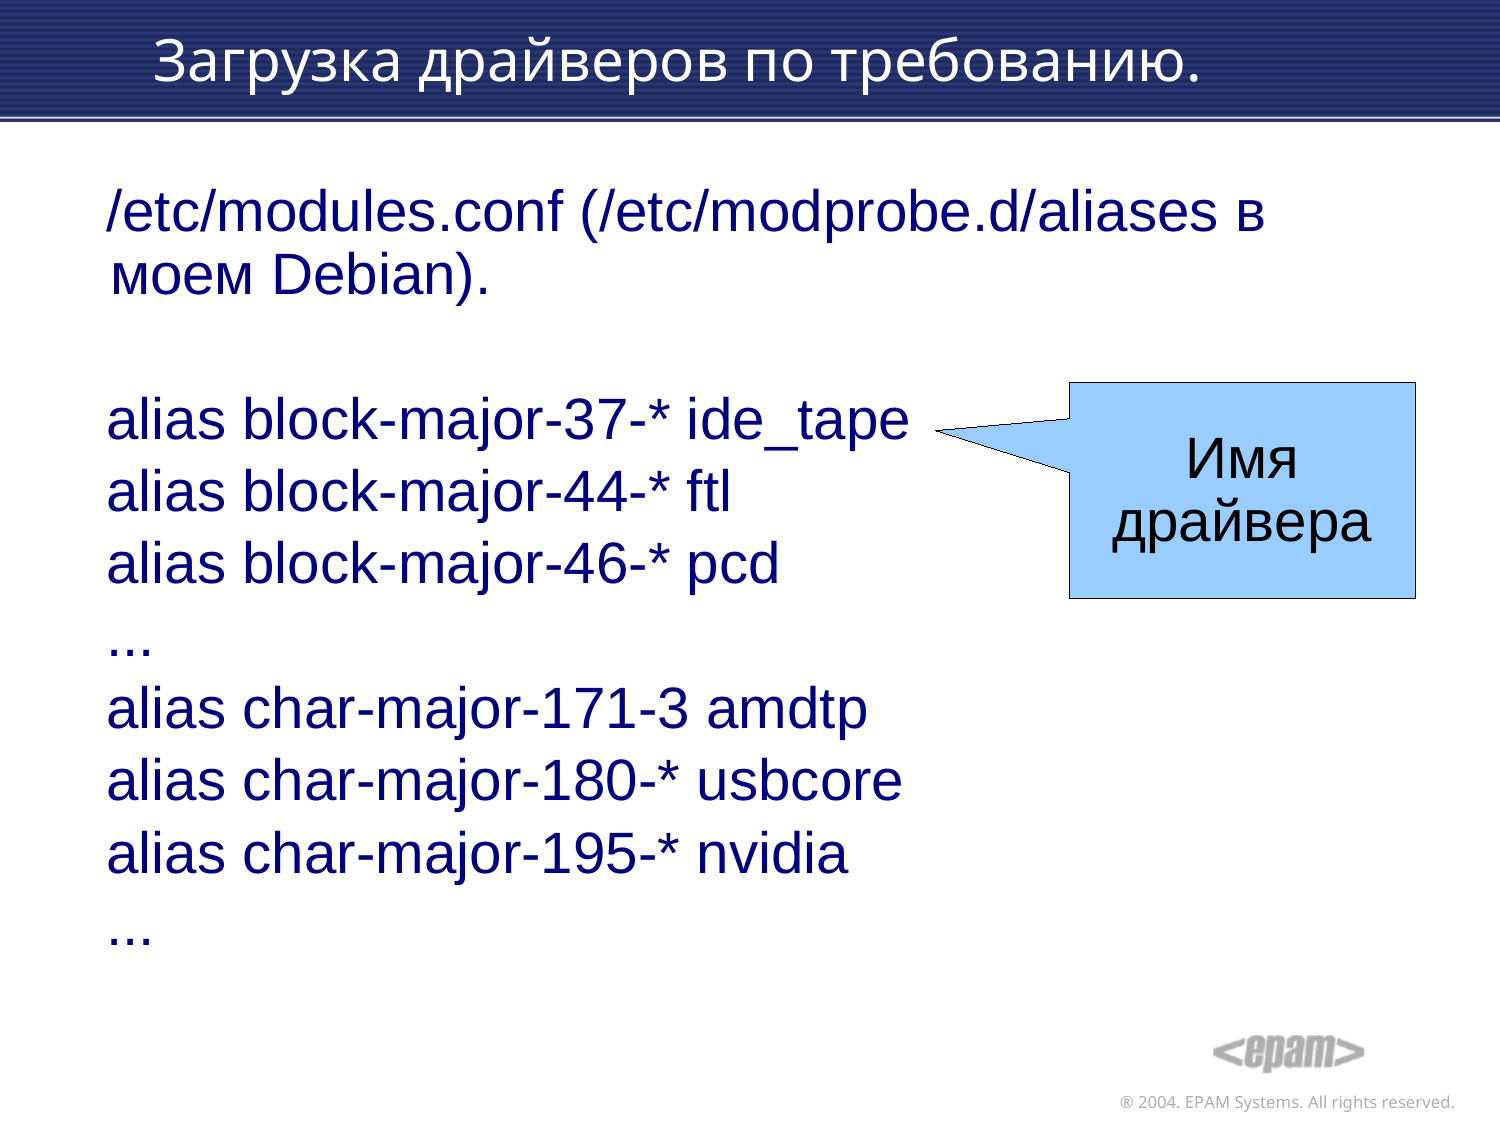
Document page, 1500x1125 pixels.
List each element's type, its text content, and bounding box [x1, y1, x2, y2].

picture [1212, 1034, 1366, 1075]
title Загрузка драйверов по требованию. [138, 16, 1370, 100]
text_box Имя драйвера [935, 382, 1416, 599]
list /etc/modules.conf (/etc/modprobe.d/aliases в моем Debian). alias block-major-37-* ide_tape alias block-major-44-* ftl alias block-major-46-* pcd ... alias char-major-171-3 amdtp alias char-major-180-* usbcore alias char-major-195-* nvidia ... [51, 173, 1443, 998]
